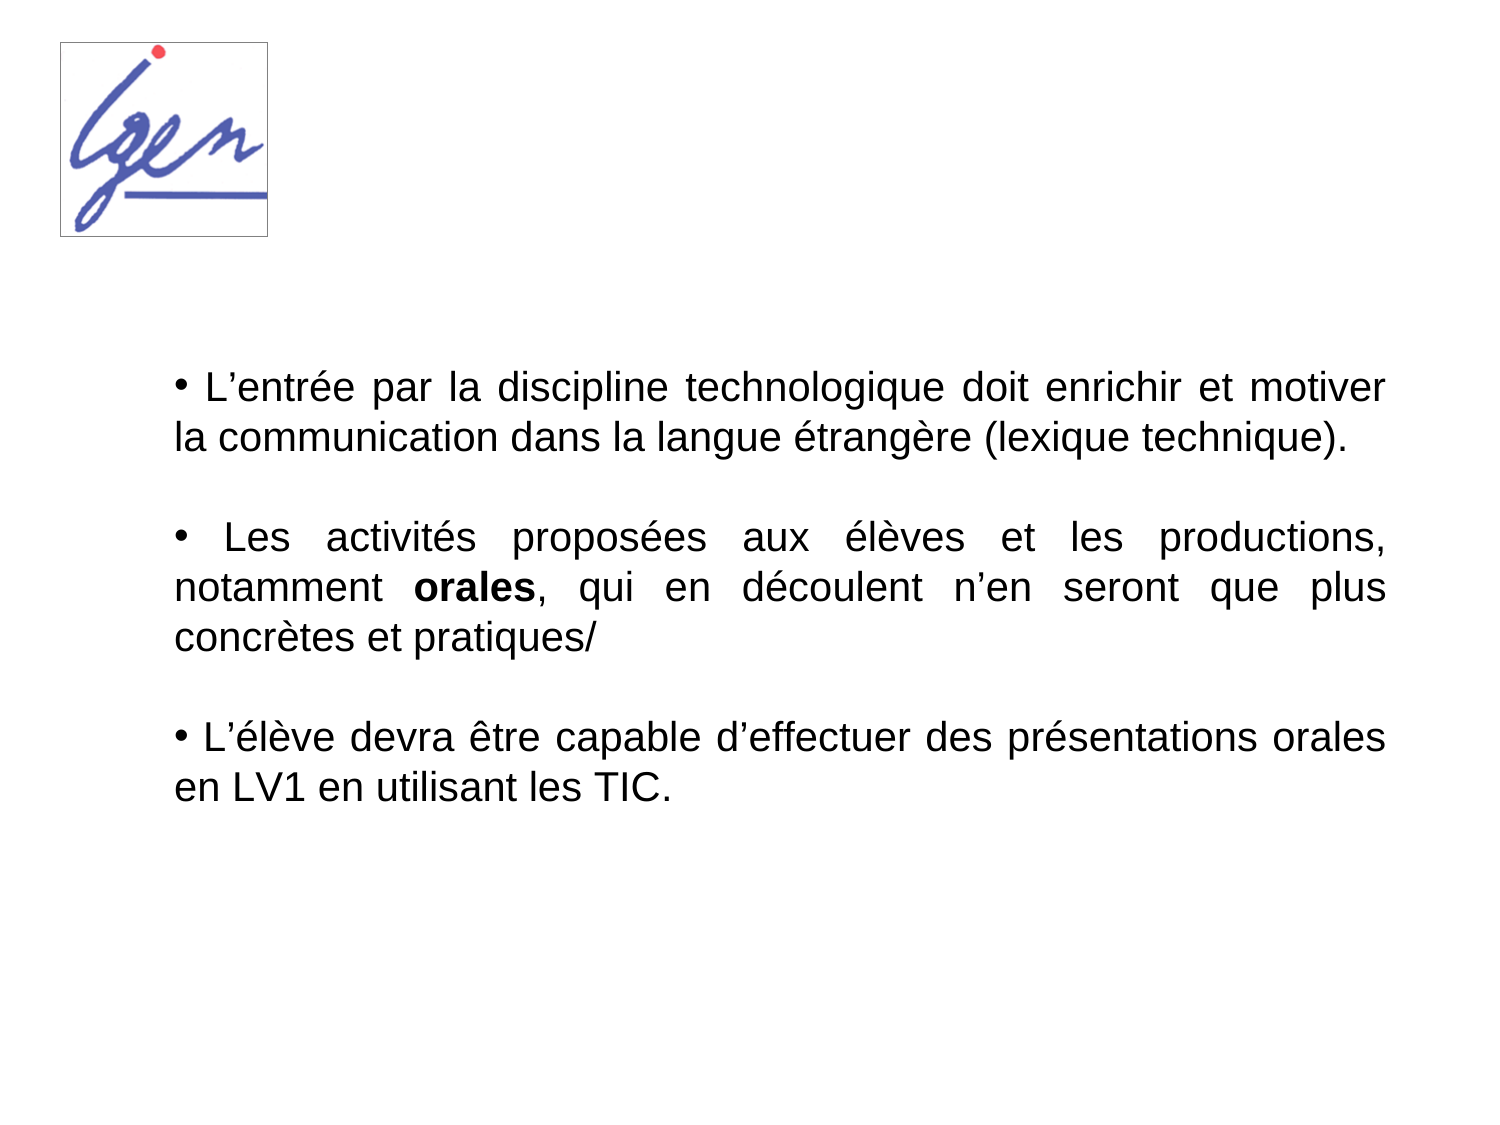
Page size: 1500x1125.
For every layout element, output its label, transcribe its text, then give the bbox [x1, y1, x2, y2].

text_box L’entrée par la discipline technologique doit enrichir et motiver la communication dans la langue étrangère (lexique technique). Les activités proposées aux élèves et les productions, notamment orales, qui en découlent n’en seront que plus concrètes et pratiques/ L’élève devra être capable d’effectuer des présentations orales en LV1 en utilisant les TIC. [159, 351, 1403, 818]
picture [60, 42, 268, 237]
